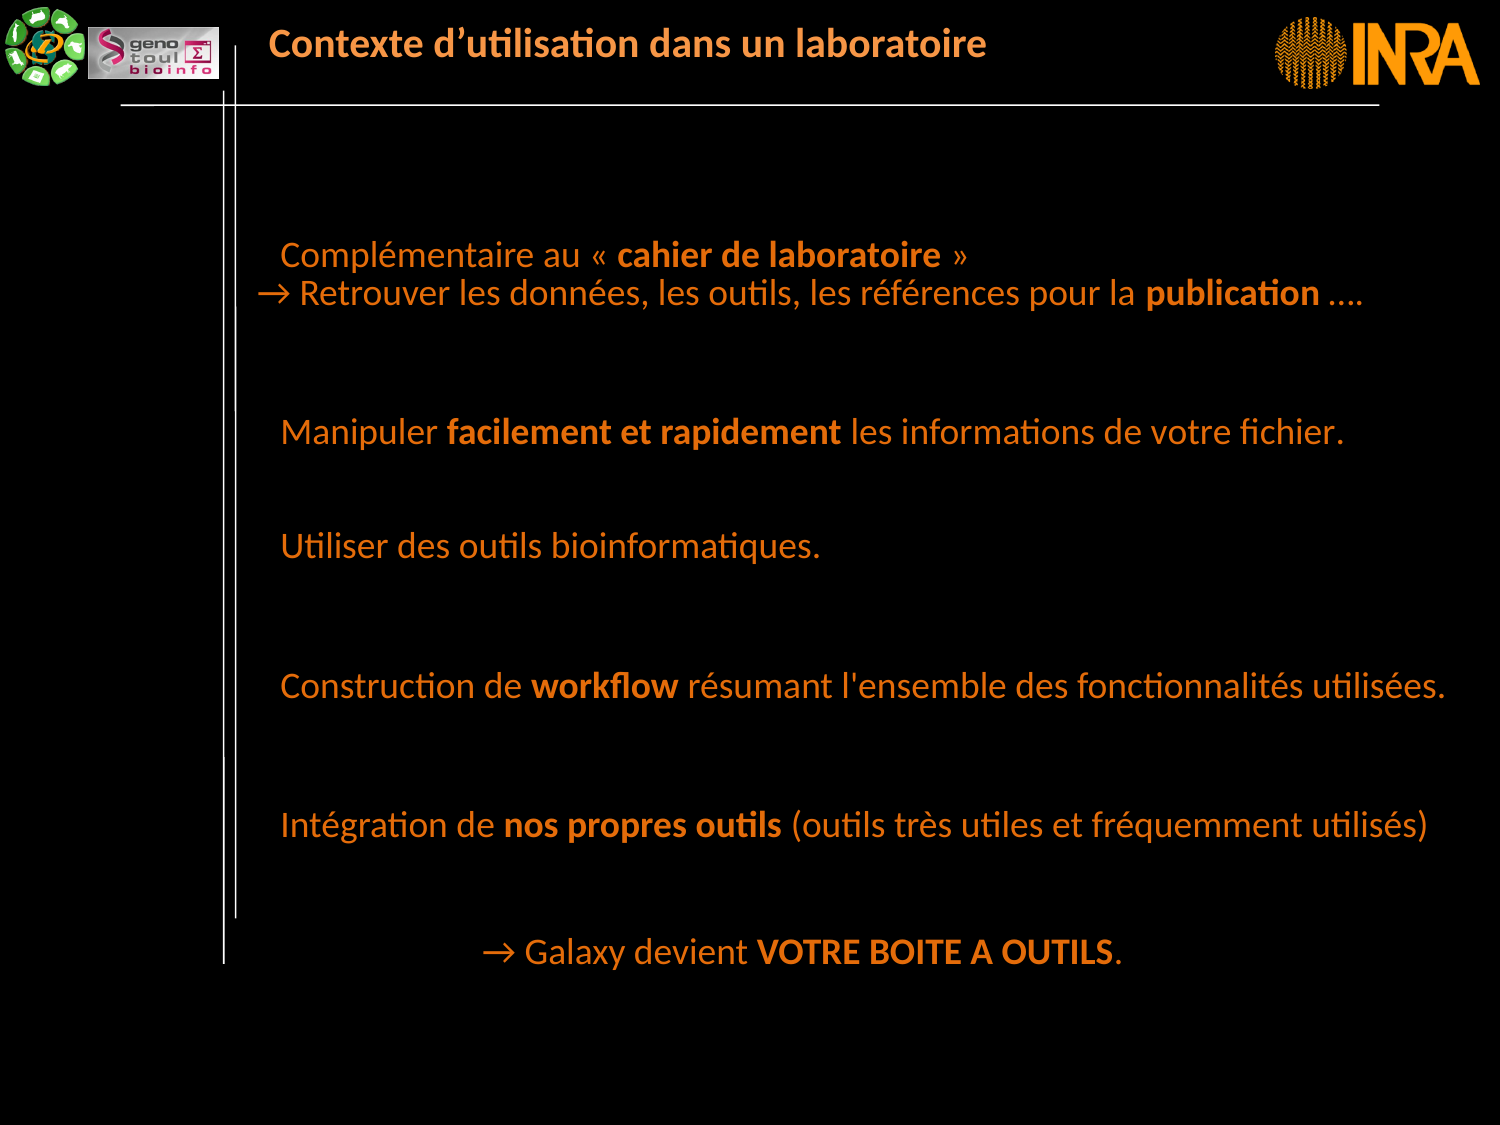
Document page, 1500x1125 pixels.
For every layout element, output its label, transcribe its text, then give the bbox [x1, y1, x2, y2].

text_box Complémentaire au « cahier de laboratoire » → Retrouver les données, les outils, les références pour la publication …. Manipuler facilement et rapidement les informations de votre fichier. Utiliser des outils bioinformatiques. Construction de workflow résumant l'ensemble des fonctionnalités utilisées. Intégration de nos propres outils (outils très utiles et fréquemment utilisés) → Galaxy devient VOTRE BOITE A OUTILS. [242, 232, 1500, 981]
text_box Contexte d’utilisation dans un laboratoire [253, 19, 1270, 85]
